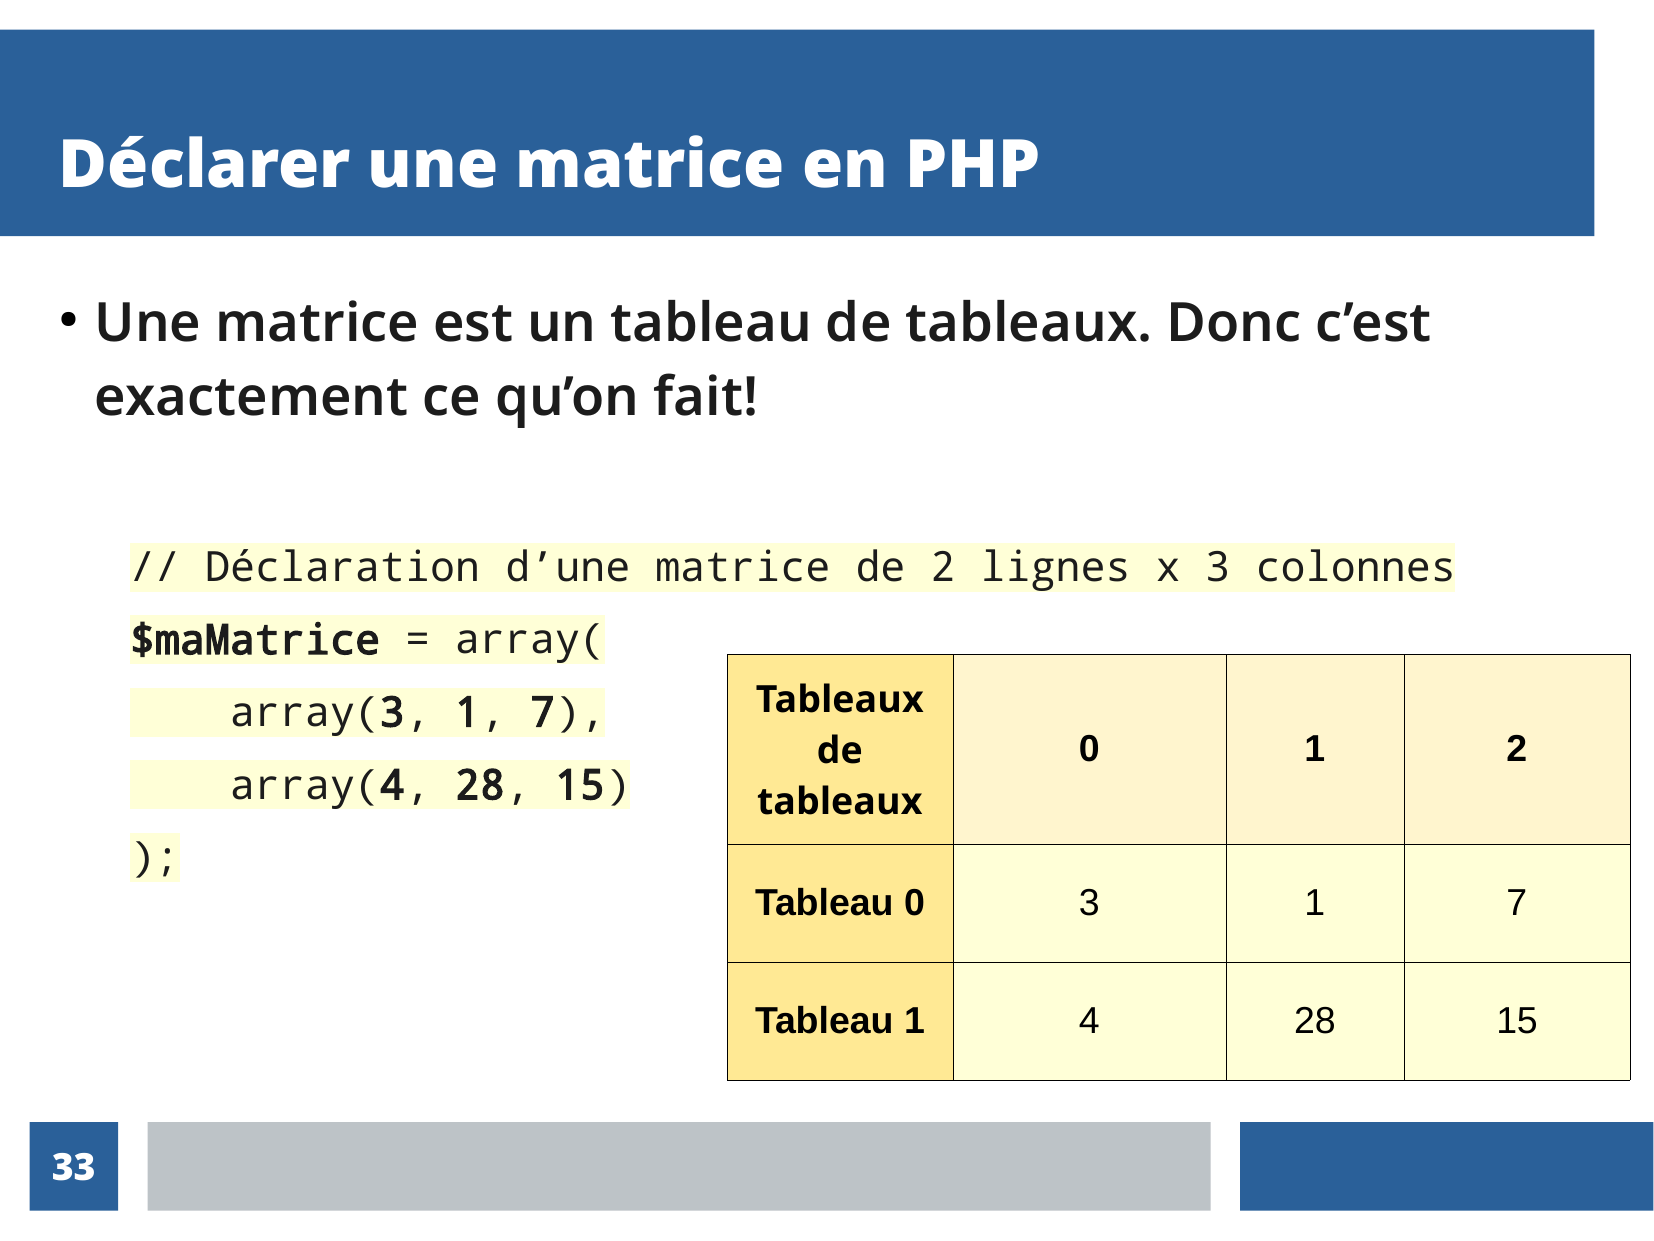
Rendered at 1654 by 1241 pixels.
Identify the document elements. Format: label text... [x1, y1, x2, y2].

title Déclarer une matrice en PHP [59, 59, 1595, 207]
table_cell 4 [954, 963, 1226, 1080]
table_cell 1 [1227, 845, 1404, 962]
table_header 0 [954, 655, 1226, 844]
table_cell Tableau 1 [728, 963, 953, 1080]
list Une matrice est un tableau de tableaux. Donc c’est exactement ce qu’on fait! // Déclaration d’une matrice de 2 lignes x 3 colonnes $maMatrice = array( array(3, 1, 7), array(4, 28, 15) ); [59, 283, 1565, 1052]
table_header 2 [1405, 655, 1630, 844]
table_header Tableaux de tableaux [728, 655, 953, 844]
table_cell Tableau 0 [728, 845, 953, 962]
table_cell 28 [1227, 963, 1404, 1080]
table_cell 15 [1405, 963, 1630, 1080]
table_cell 7 [1405, 845, 1630, 962]
table_header 1 [1227, 655, 1404, 844]
table_cell 3 [954, 845, 1226, 962]
